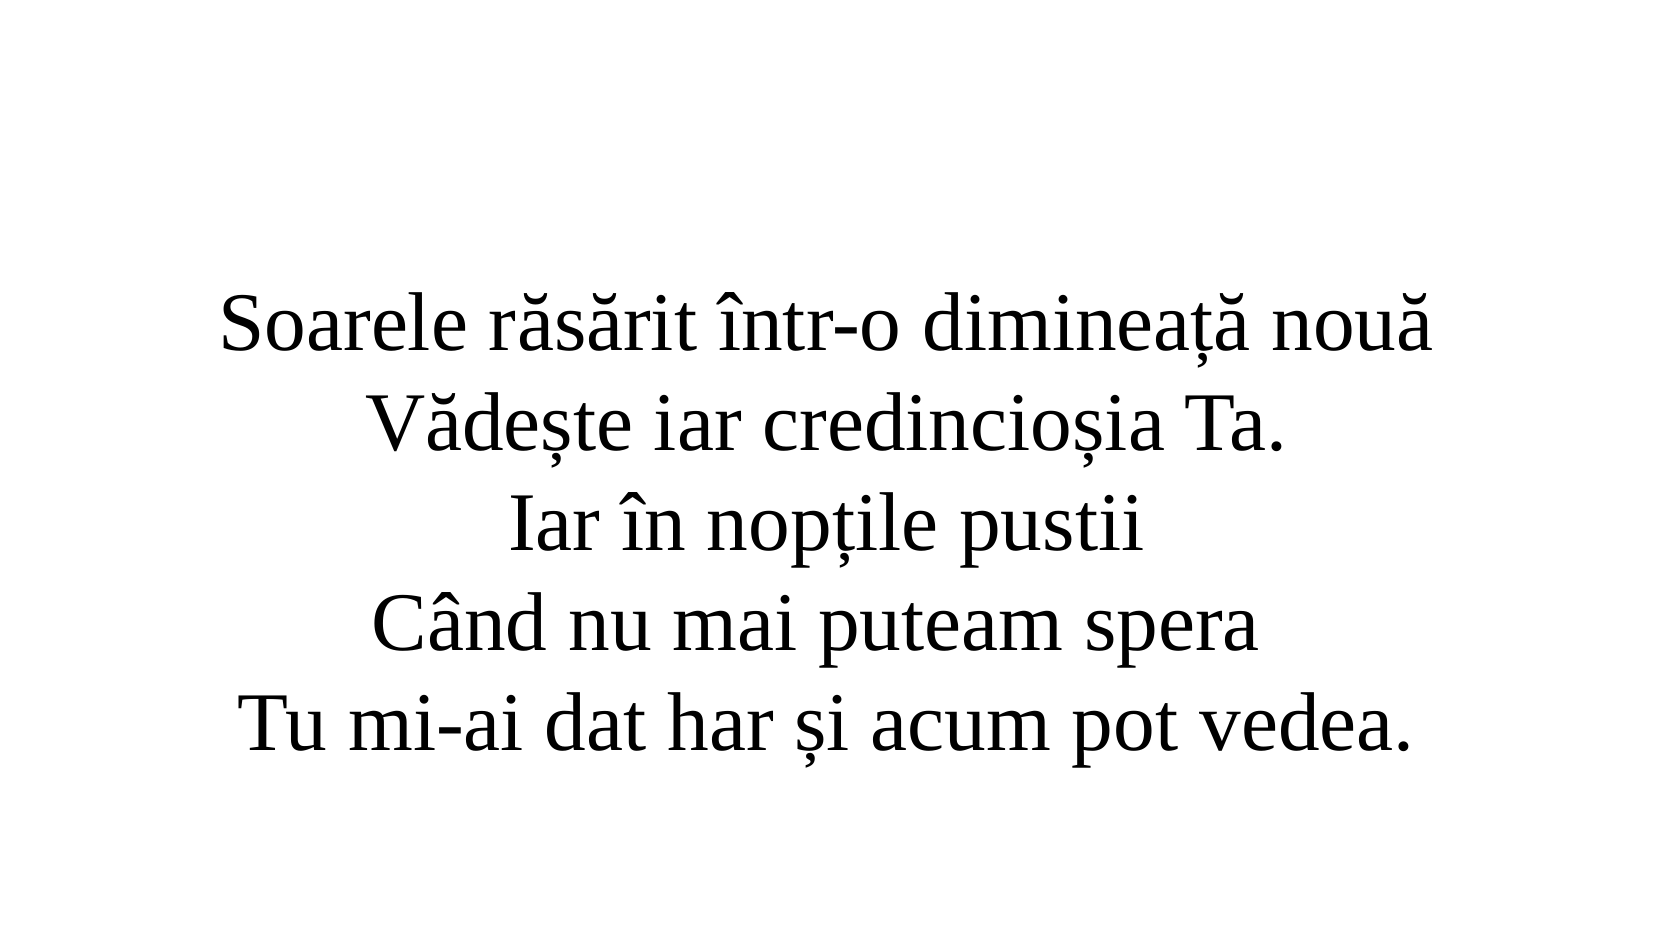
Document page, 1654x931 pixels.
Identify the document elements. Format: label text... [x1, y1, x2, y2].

subtitle Soarele răsărit într-o dimineață nouă Vădește iar credincioșia Ta. Iar în nopțile pustii Când nu mai puteam spera Tu mi-ai dat har și acum pot vedea. [0, 259, 1654, 680]
